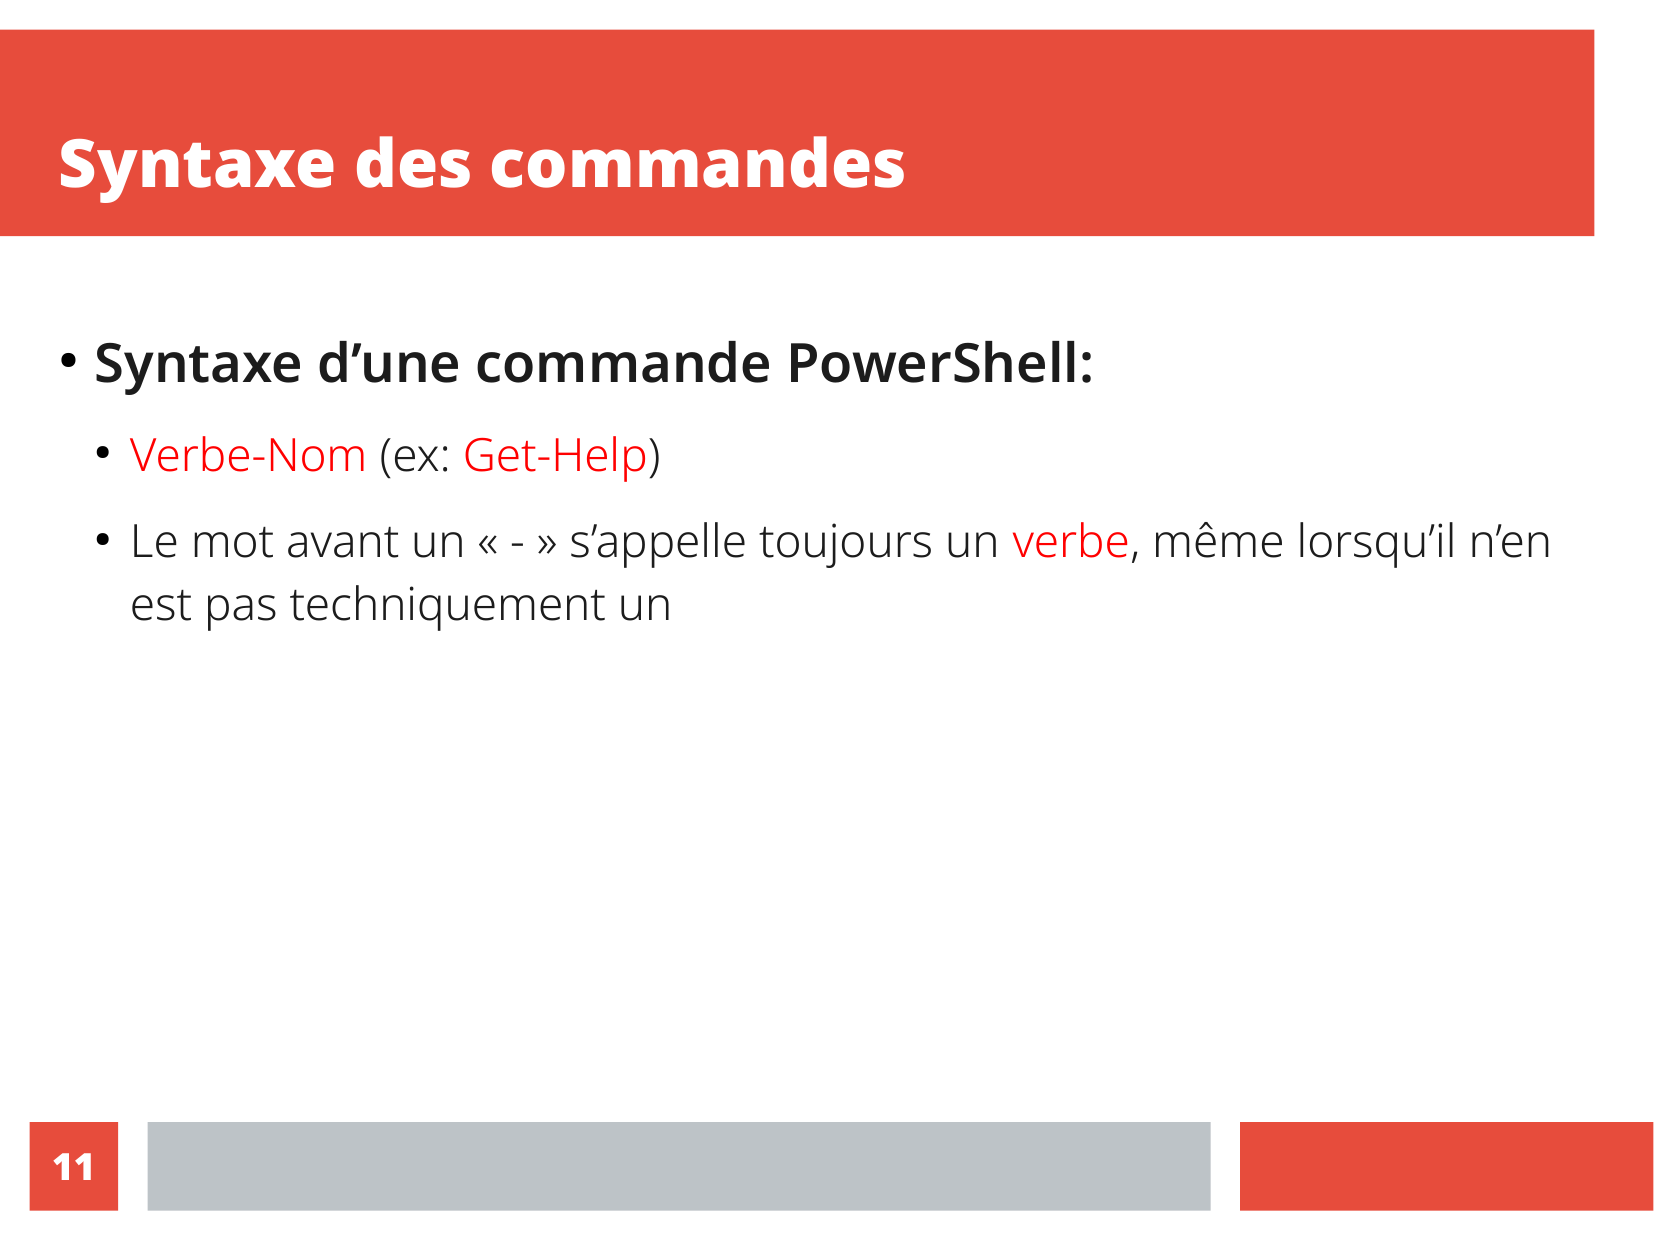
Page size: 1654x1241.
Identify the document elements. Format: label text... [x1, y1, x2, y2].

title Syntaxe des commandes [59, 59, 1595, 207]
list Syntaxe d’une commande PowerShell: Verbe-Nom (ex: Get-Help) Le mot avant un « - » s’appelle toujours un verbe, même lorsqu’il n’en est pas techniquement un [59, 324, 1565, 1093]
